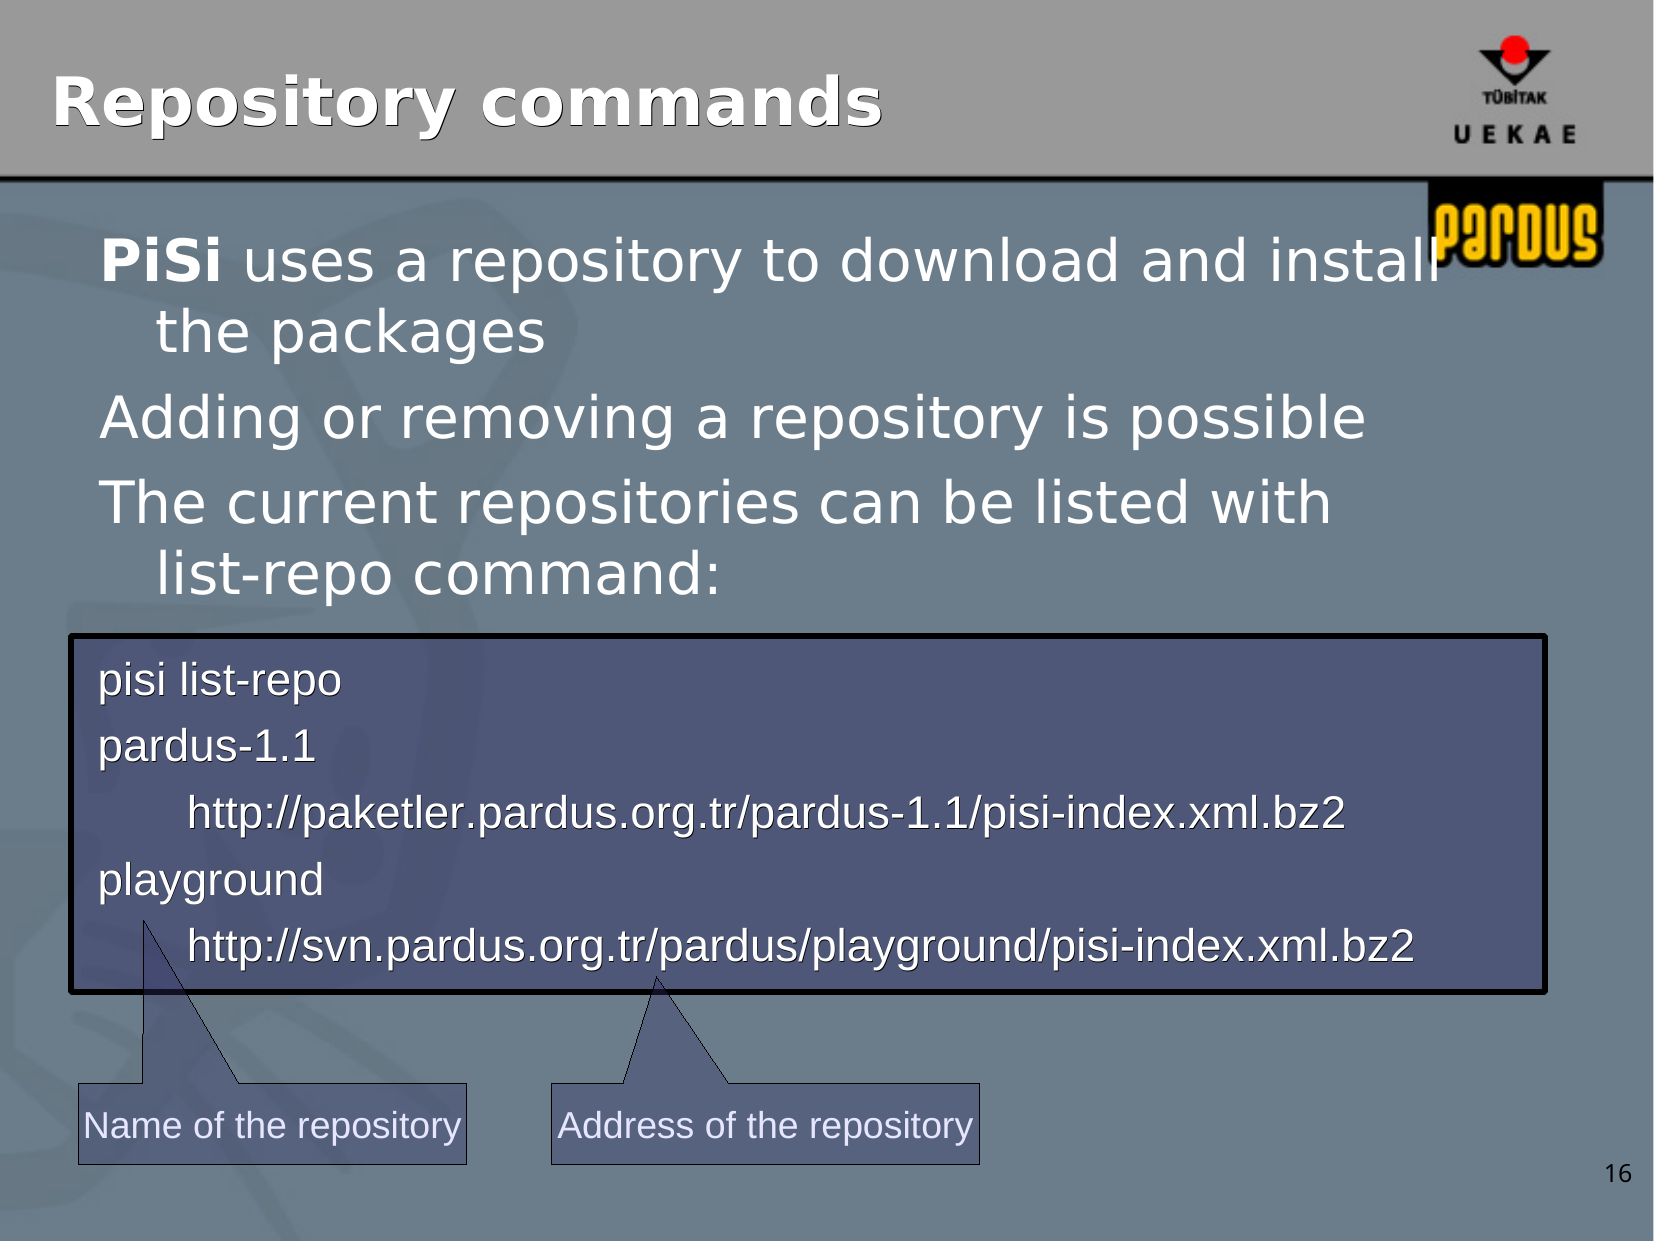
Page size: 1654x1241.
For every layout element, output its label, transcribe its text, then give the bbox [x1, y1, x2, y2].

list PiSi uses a repository to download and install the packages Adding or removing a repository is possible The current repositories can be listed with list-repo command: [84, 216, 1468, 614]
text_box Name of the repository [78, 920, 467, 1165]
picture [0, 0, 1654, 1241]
text_box pisi list-repo pardus-1.1 http://paketler.pardus.org.tr/pardus-1.1/pisi-index.xml.bz2 playground http://svn.pardus.org.tr/pardus/playground/pisi-index.xml.bz2 [97, 650, 1600, 1035]
text_box [70, 635, 1546, 993]
text_box Address of the repository [551, 976, 980, 1165]
title Repository commands [35, 43, 1449, 158]
